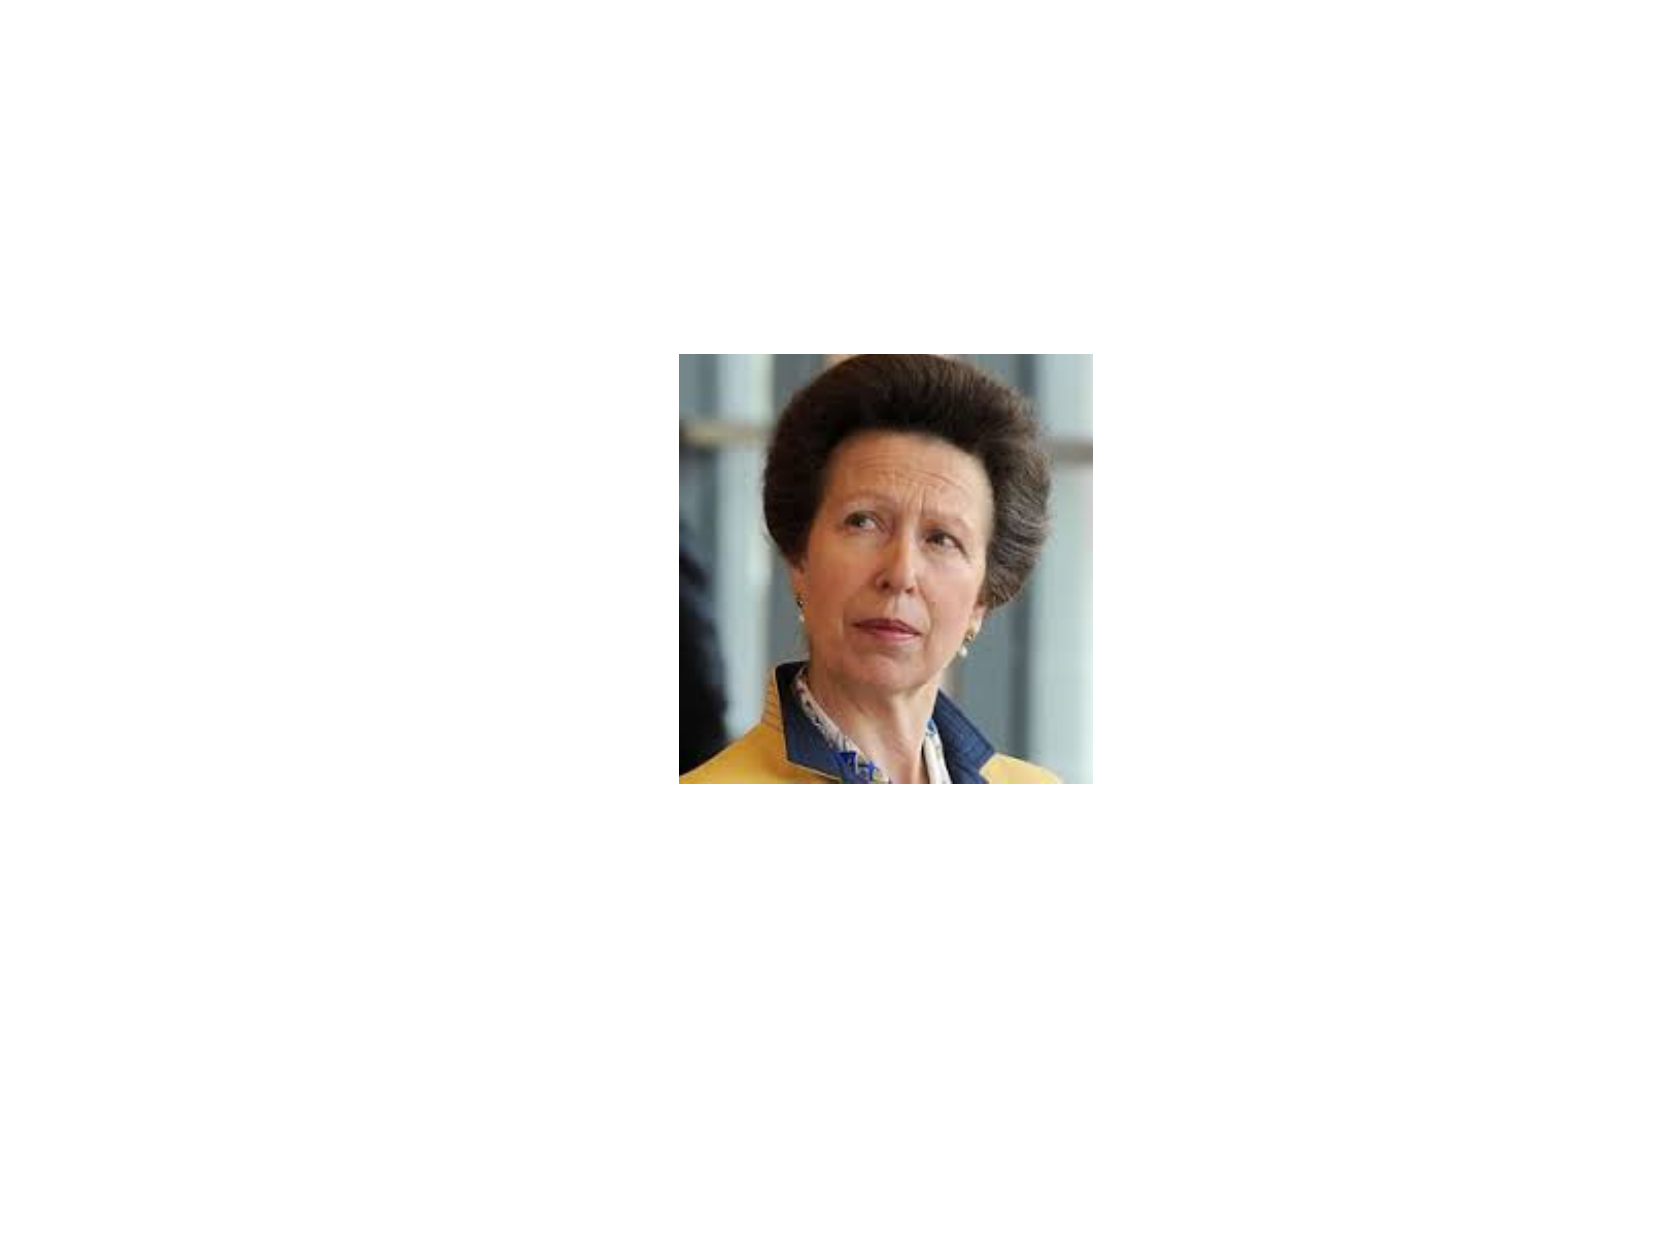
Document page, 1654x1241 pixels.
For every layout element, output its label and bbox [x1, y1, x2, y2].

picture [679, 354, 1093, 784]
